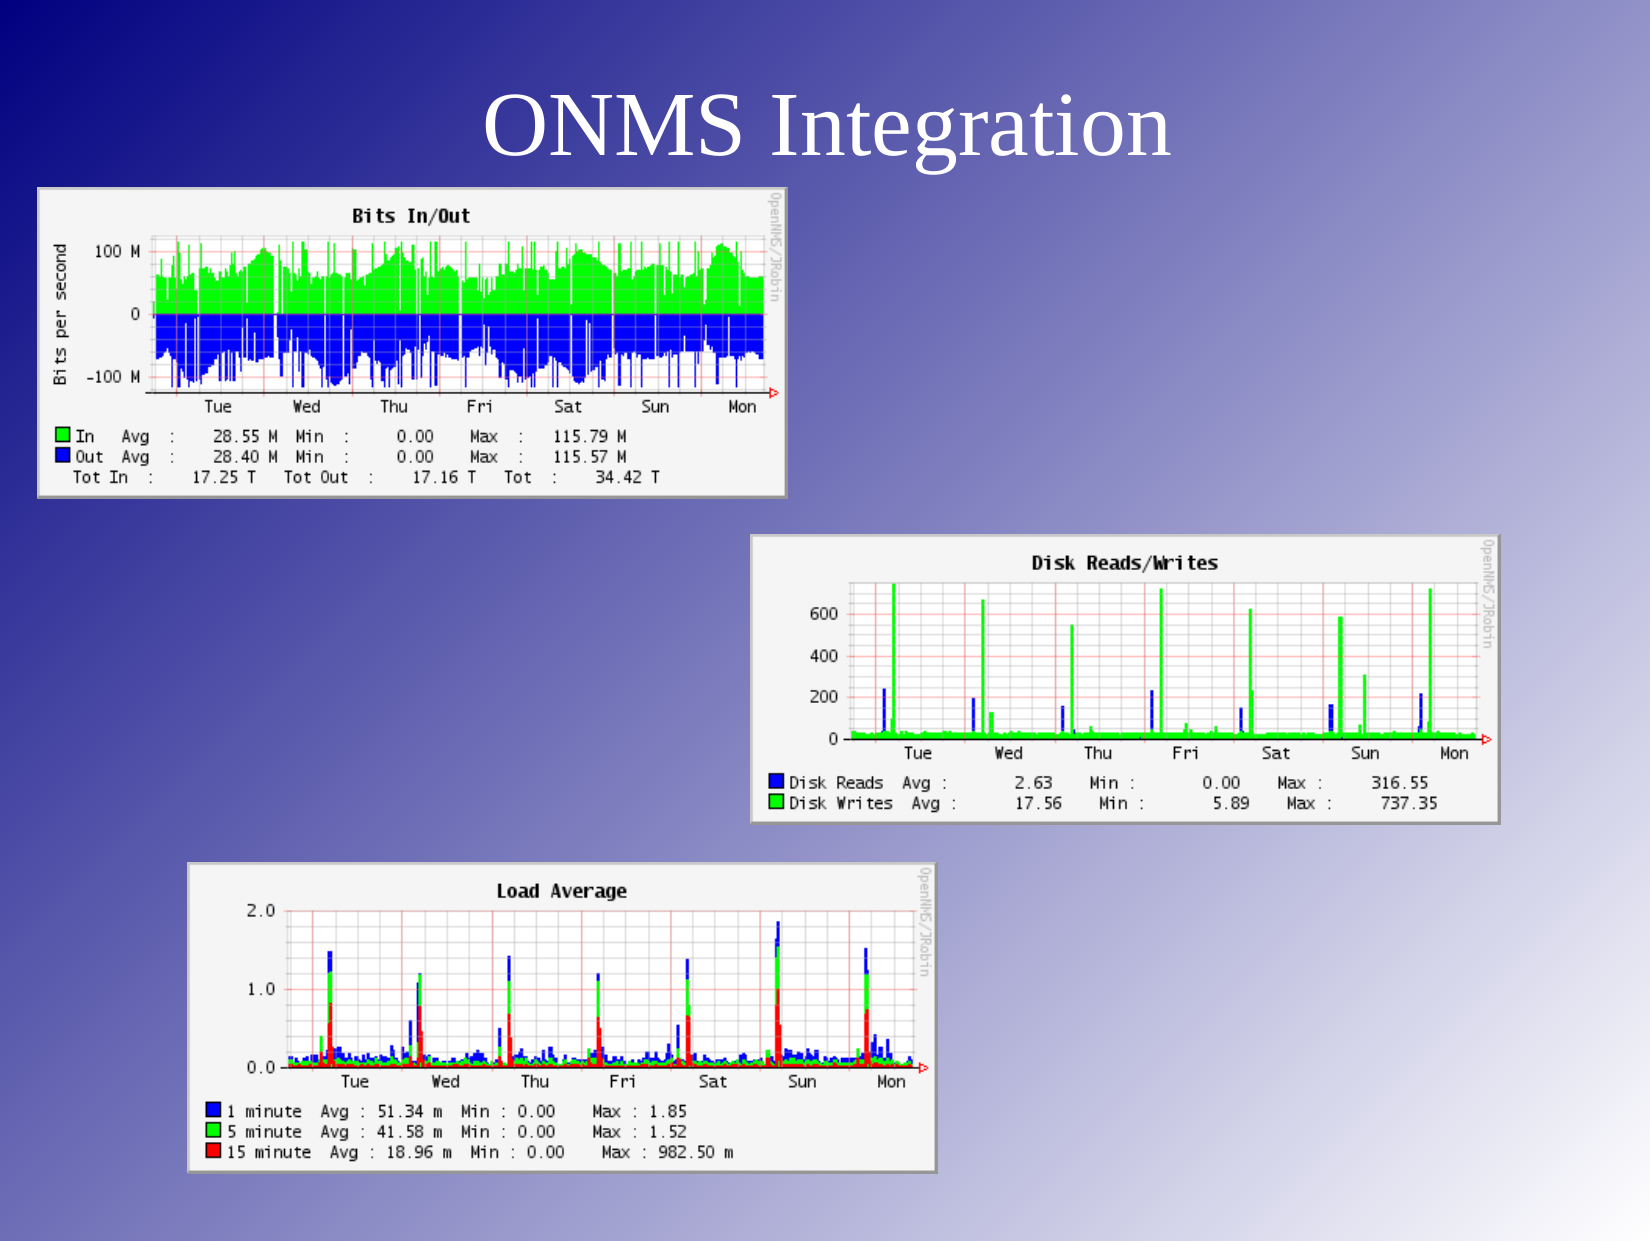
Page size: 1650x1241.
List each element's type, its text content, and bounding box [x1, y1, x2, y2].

picture [187, 862, 938, 1174]
picture [750, 534, 1501, 826]
title ONMS Integration [123, 27, 1533, 221]
picture [37, 187, 788, 499]
